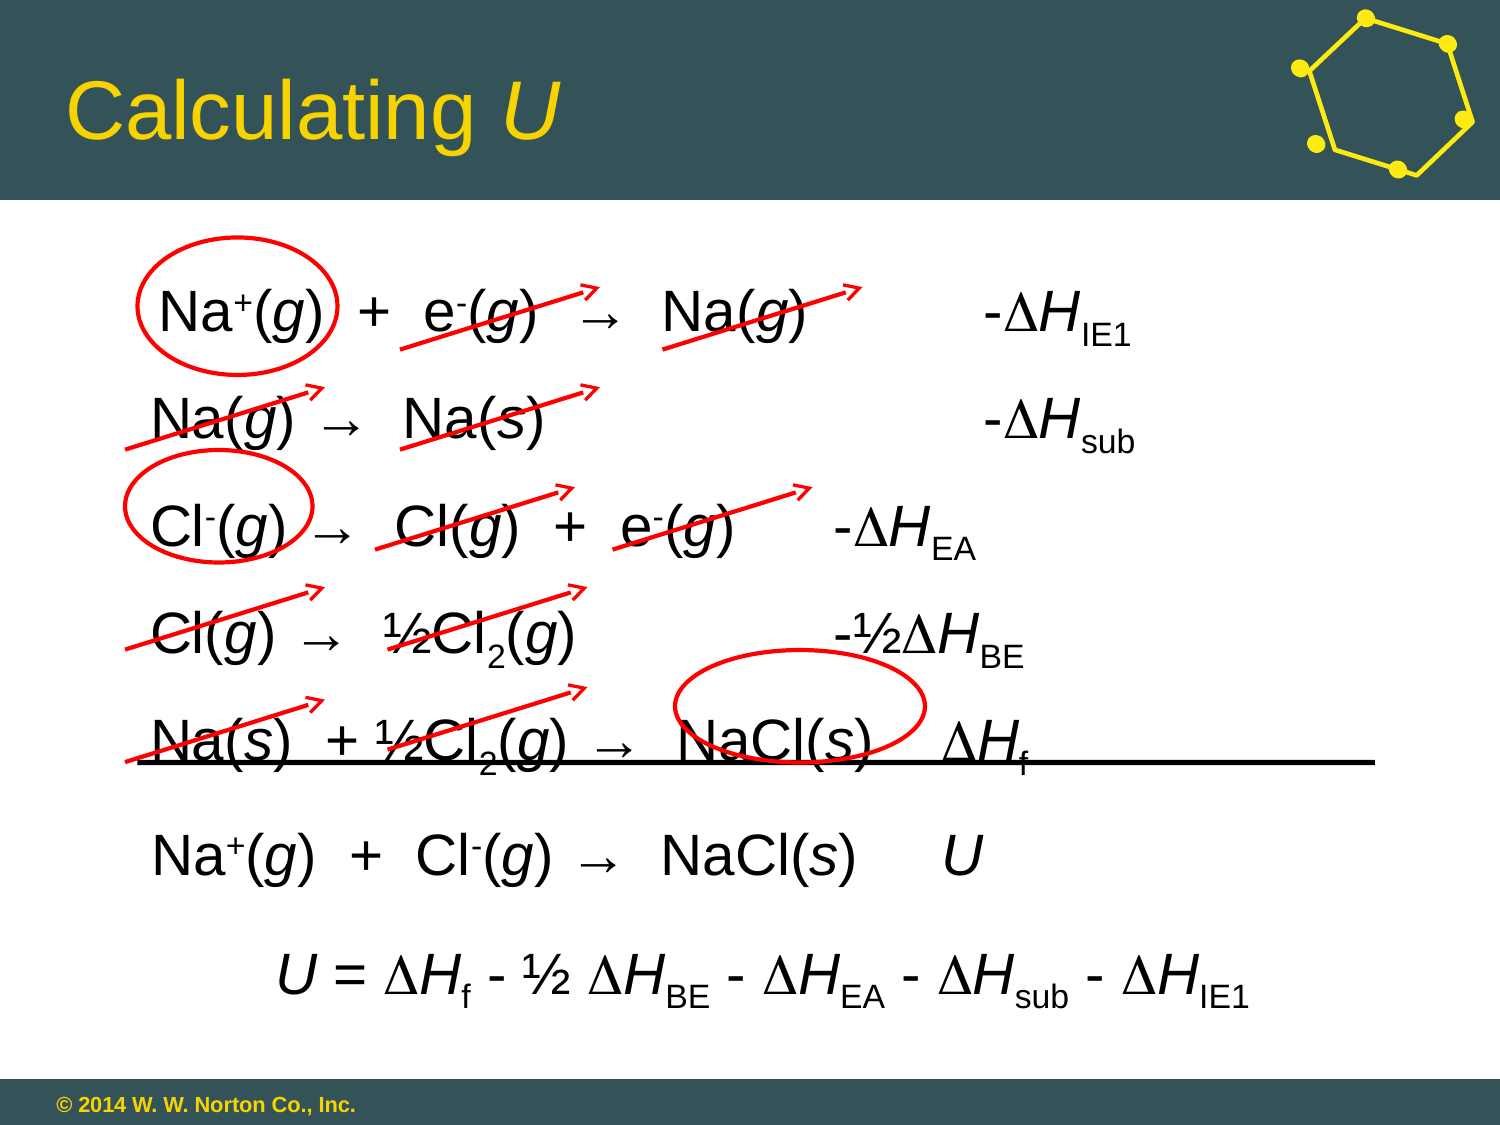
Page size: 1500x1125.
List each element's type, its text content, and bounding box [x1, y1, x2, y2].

title Calculating U [50, 24, 1400, 188]
list Na+(g) + e-(g) → Na(g) -HIE1 Na(g) → Na(s) -Hsub Cl-(g) → Cl(g) + e-(g) -HEA Cl(g) → ½Cl2(g) -½HBE Na(s) + ½Cl2(g) → NaCl(s) Hf Na+(g) + Cl-(g) → NaCl(s) U U = Hf - ½ HBE - HEA - Hsub - HIE1 [140, 249, 335, 372]
list Na+(g) + e-(g) → Na(g) -HIE1 Na(g) → Na(s) -Hsub Cl-(g) → Cl(g) + e-(g) -HEA Cl(g) → ½Cl2(g) -½HBE Na(s) + ½Cl2(g) → NaCl(s) Hf Na+(g) + Cl-(g) → NaCl(s) U U = Hf - ½ HBE - HEA - Hsub - HIE1 [87, 249, 1438, 993]
